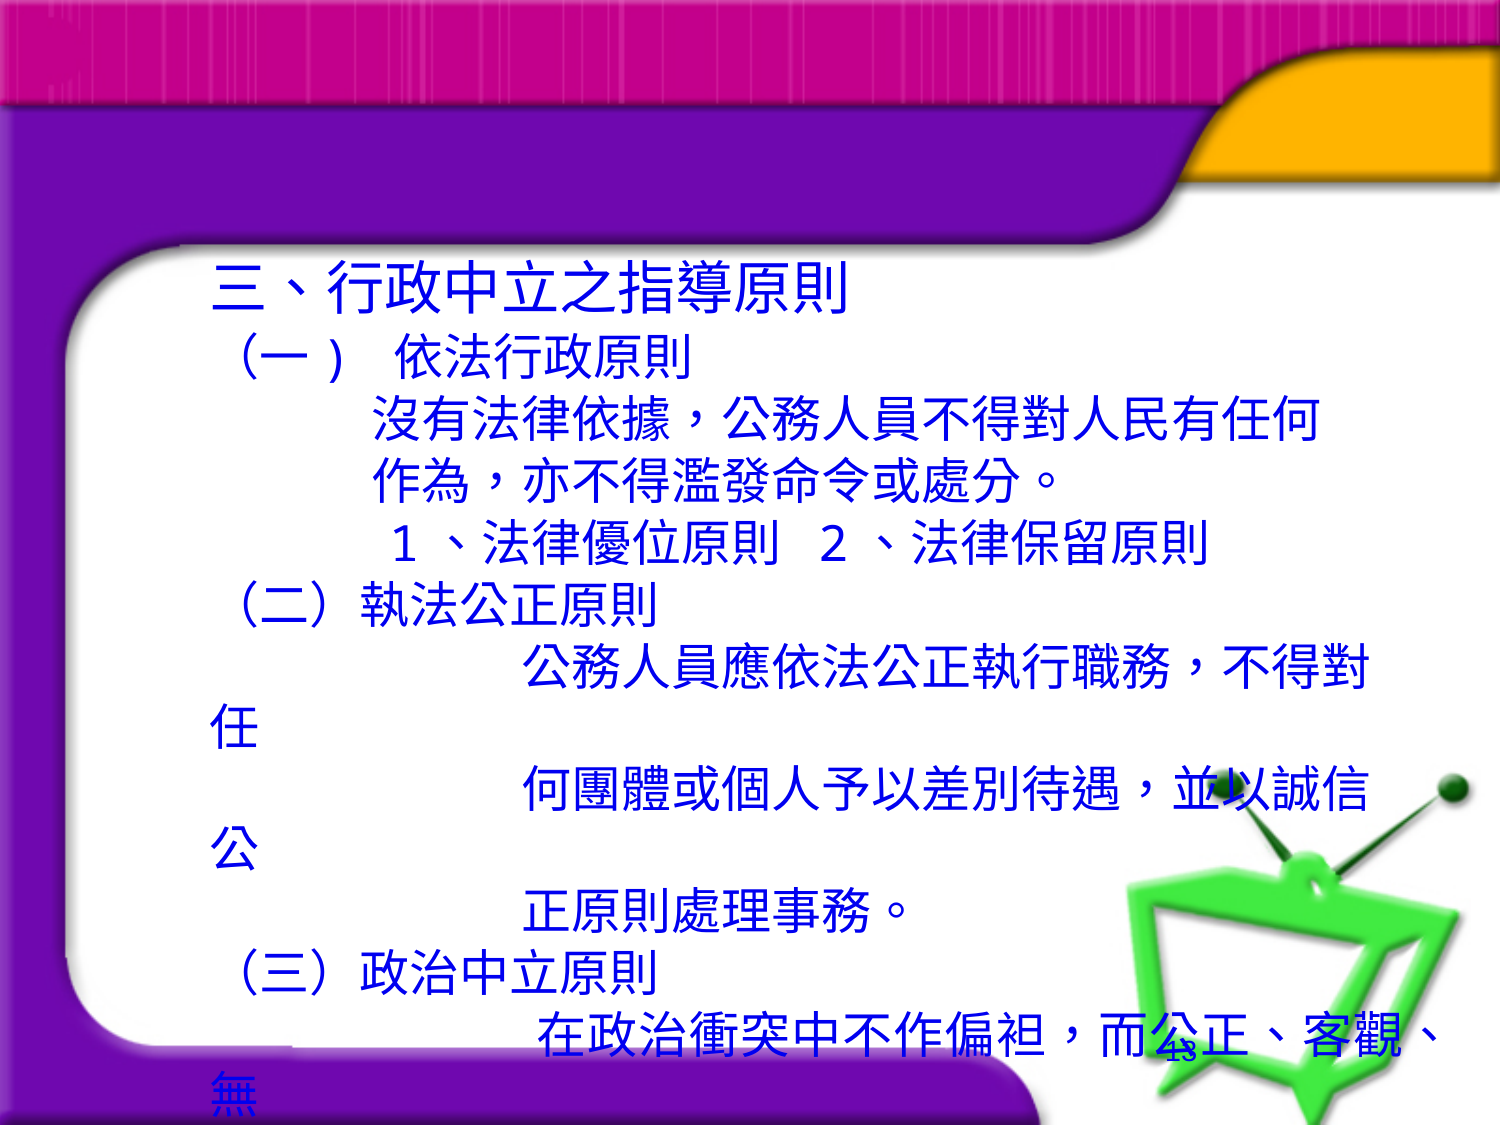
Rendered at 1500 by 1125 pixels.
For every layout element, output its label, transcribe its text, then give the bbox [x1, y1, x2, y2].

text_box [1149, 1025, 1463, 1101]
text_box 三、行政中立之指導原則 （一) 依法行政原則 沒有法律依據，公務人員不得對人民有任何 作為，亦不得濫發命令或處分。 1、法律優位原則 2、法律保留原則 （二）執法公正原則 公務人員應依法公正執行職務，不得對任 何團體或個人予以差別待遇，並以誠信公 正原則處理事務。 （三）政治中立原則 在政治衝突中不作偏袒，而公正、客觀、無 私的執行職責。 [194, 243, 1420, 1057]
